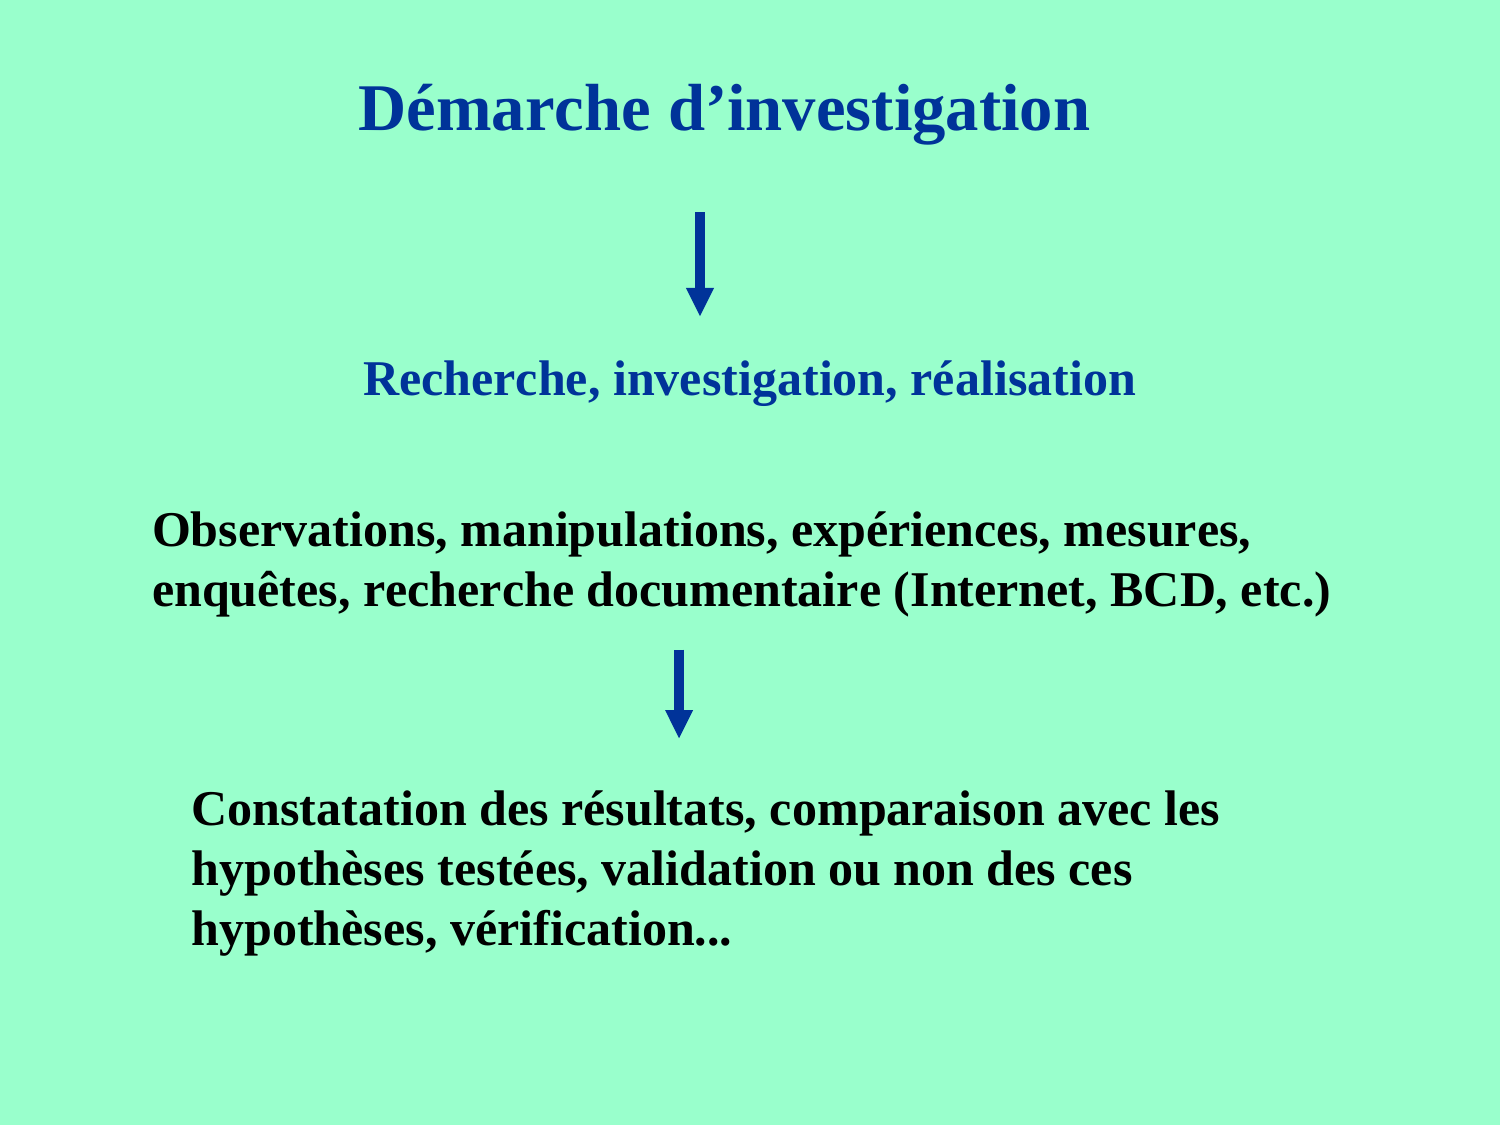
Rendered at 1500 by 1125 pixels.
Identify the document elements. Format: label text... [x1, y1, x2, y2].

text_box Constatation des résultats, comparaison avec les hypothèses testées, validation ou non des ces hypothèses, vérification... [177, 767, 1329, 963]
text_box Recherche, investigation, réalisation Observations, manipulations, expériences, mesures, enquêtes, recherche documentaire (Internet, BCD, etc.) [137, 337, 1375, 625]
text_box Démarche d’investigation [40, 56, 1410, 152]
